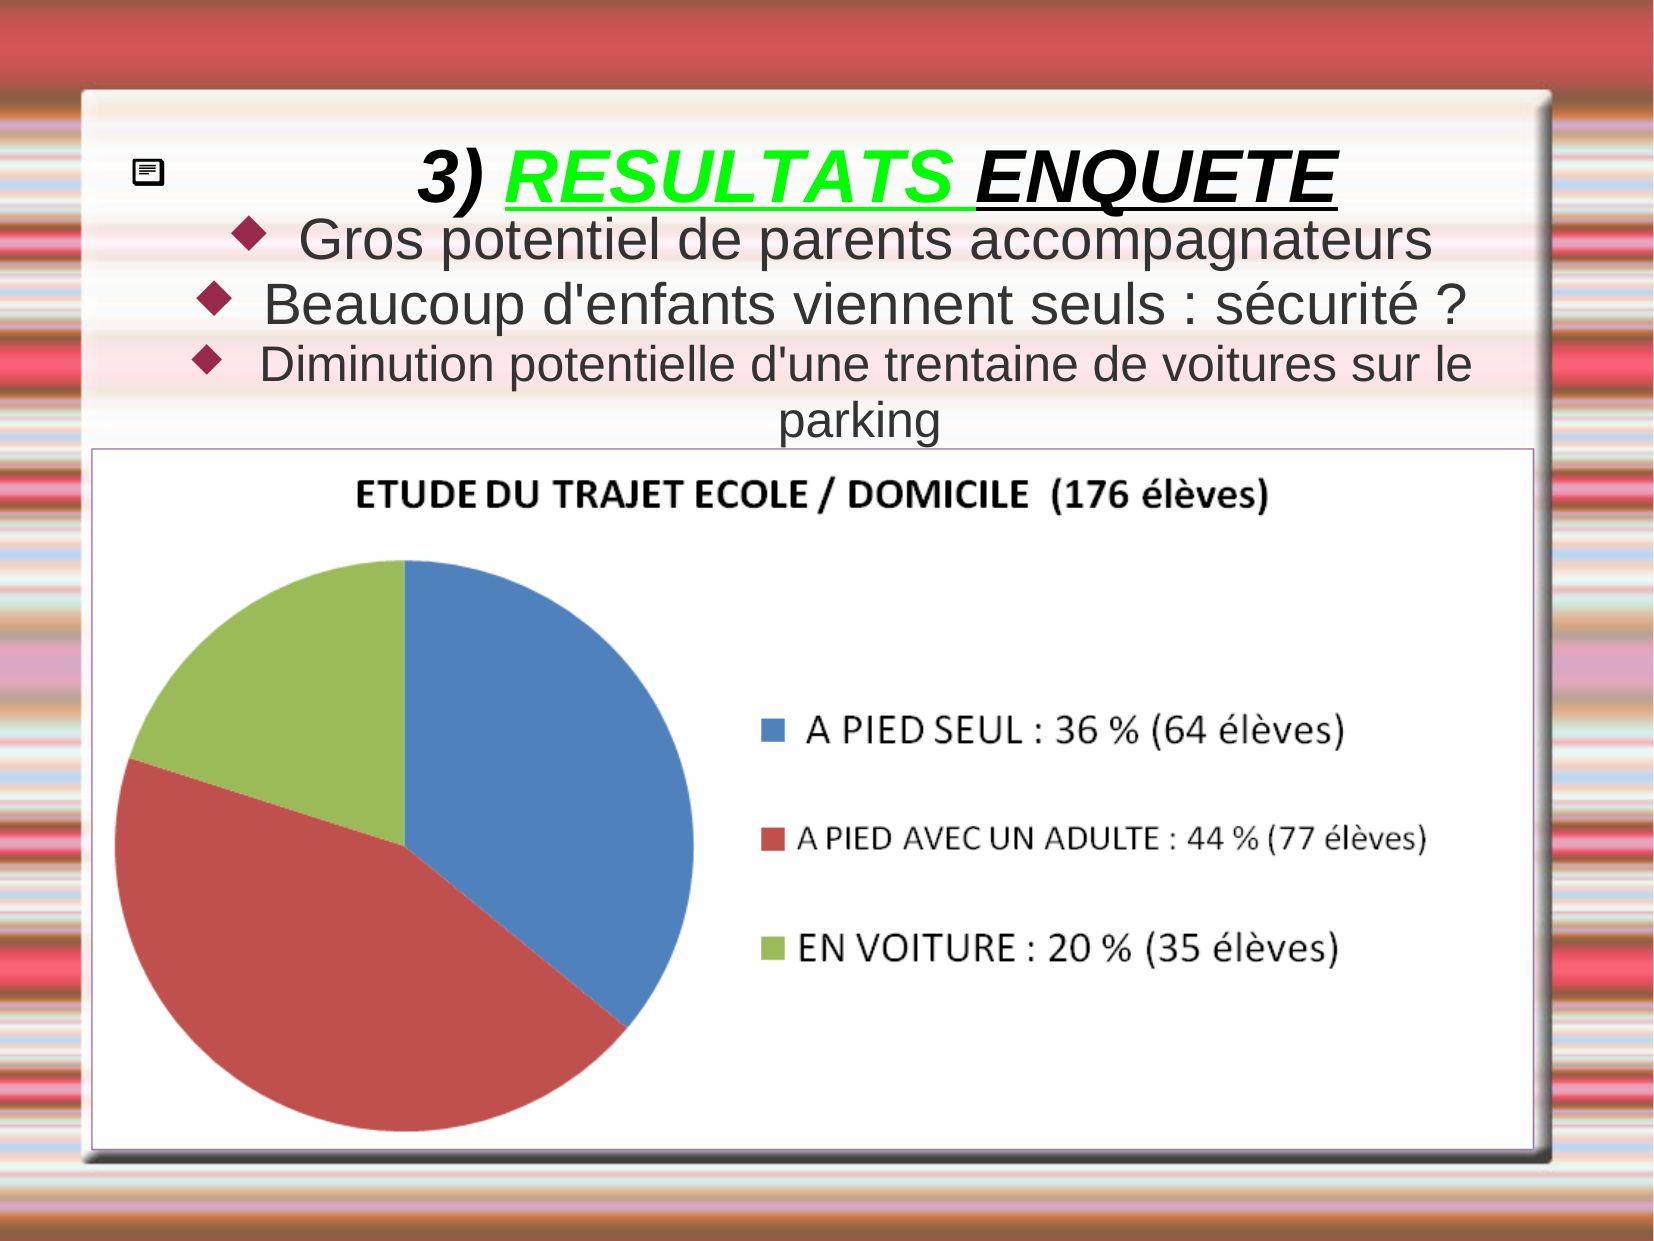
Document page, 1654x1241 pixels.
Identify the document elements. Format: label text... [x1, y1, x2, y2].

list Gros potentiel de parents accompagnateurs Beaucoup d'enfants viennent seuls : sécurité ? Diminution potentielle d'une trentaine de voitures sur le parking [134, 206, 1516, 447]
picture [0, 0, 1654, 1241]
title 3) RESULTATS ENQUETE [121, 113, 1534, 324]
